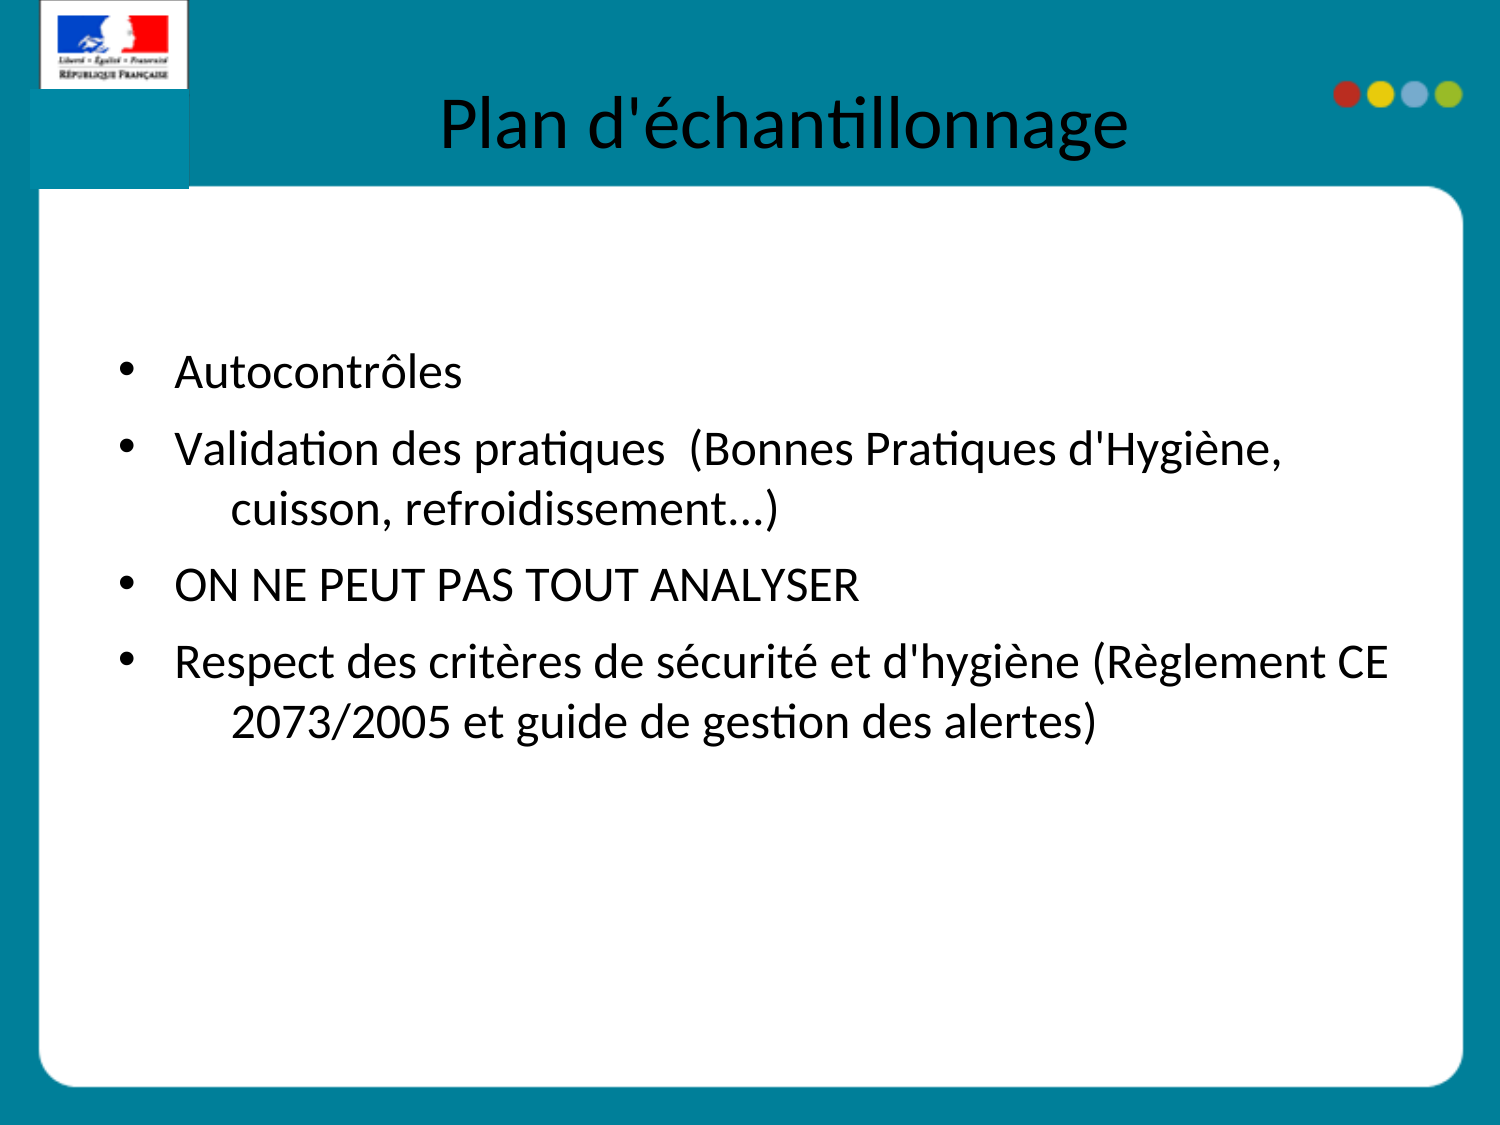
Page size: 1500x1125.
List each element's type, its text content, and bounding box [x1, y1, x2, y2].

title Plan d'échantillonnage [147, 0, 1423, 237]
list Autocontrôles Validation des pratiques (Bonnes Pratiques d'Hygiène, cuisson, refroidissement...) ON NE PEUT PAS TOUT ANALYSER Respect des critères de sécurité et d'hygiène (Règlement CE 2073/2005 et guide de gestion des alertes) [118, 338, 1436, 753]
